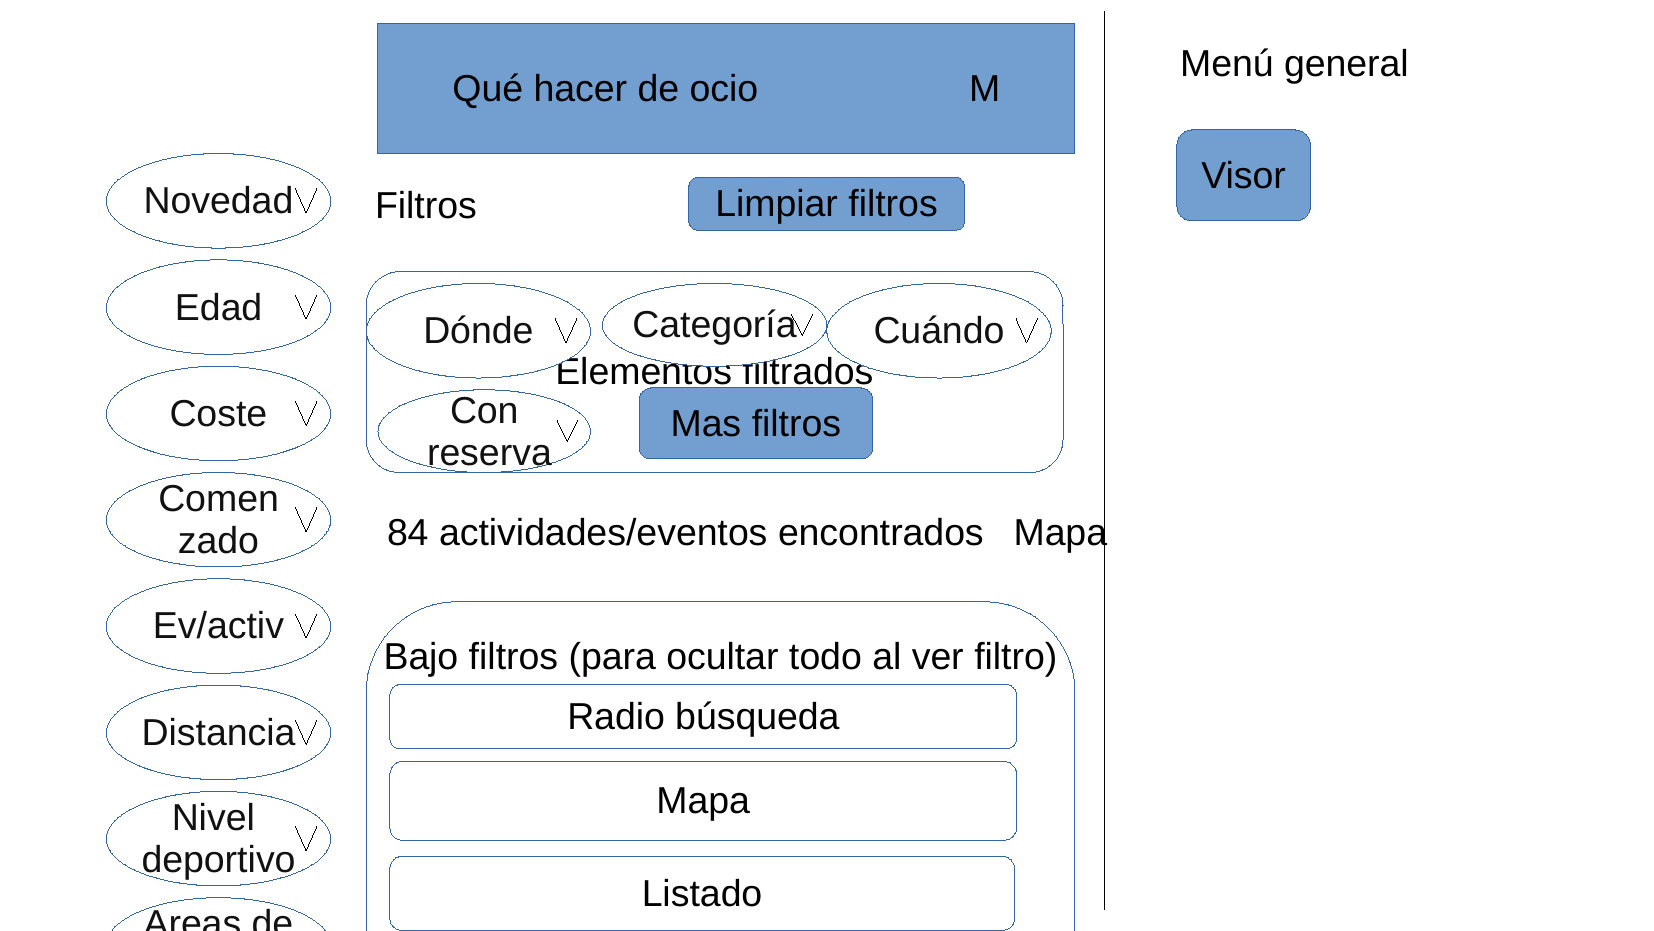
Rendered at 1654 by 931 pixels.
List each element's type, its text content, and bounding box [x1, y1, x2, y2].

text_box Limpiar filtros [688, 177, 965, 231]
text_box Qué hacer de ocio M [377, 23, 1075, 154]
text_box Radio búsqueda [389, 684, 1017, 749]
text_box Ev/activ [106, 578, 331, 674]
text_box Comen zado [106, 472, 331, 567]
text_box Nivel deportivo [106, 791, 331, 886]
text_box Visor [1176, 129, 1311, 221]
text_box Edad [106, 259, 331, 355]
text_box Categoría [602, 283, 827, 367]
text_box Filtros [360, 177, 846, 234]
text_box Mapa [998, 504, 1122, 562]
text_box Coste [106, 366, 331, 461]
text_box Dónde [366, 283, 591, 379]
text_box Cuándo [826, 283, 1052, 379]
text_box 84 actividades/eventos encontrados [372, 504, 998, 562]
text_box Elementos filtrados [366, 271, 1064, 473]
text_box Listado [389, 856, 1015, 931]
text_box Distancia [106, 685, 331, 780]
text_box Menú general [1165, 35, 1424, 93]
text_box Con reserva [377, 389, 591, 473]
text_box Mas filtros [639, 387, 873, 459]
text_box Mapa [389, 761, 1017, 841]
text_box Areas de interés [111, 897, 326, 931]
text_box Bajo filtros (para ocultar todo al ver filtro) [366, 601, 1075, 931]
text_box Novedad [106, 153, 331, 249]
